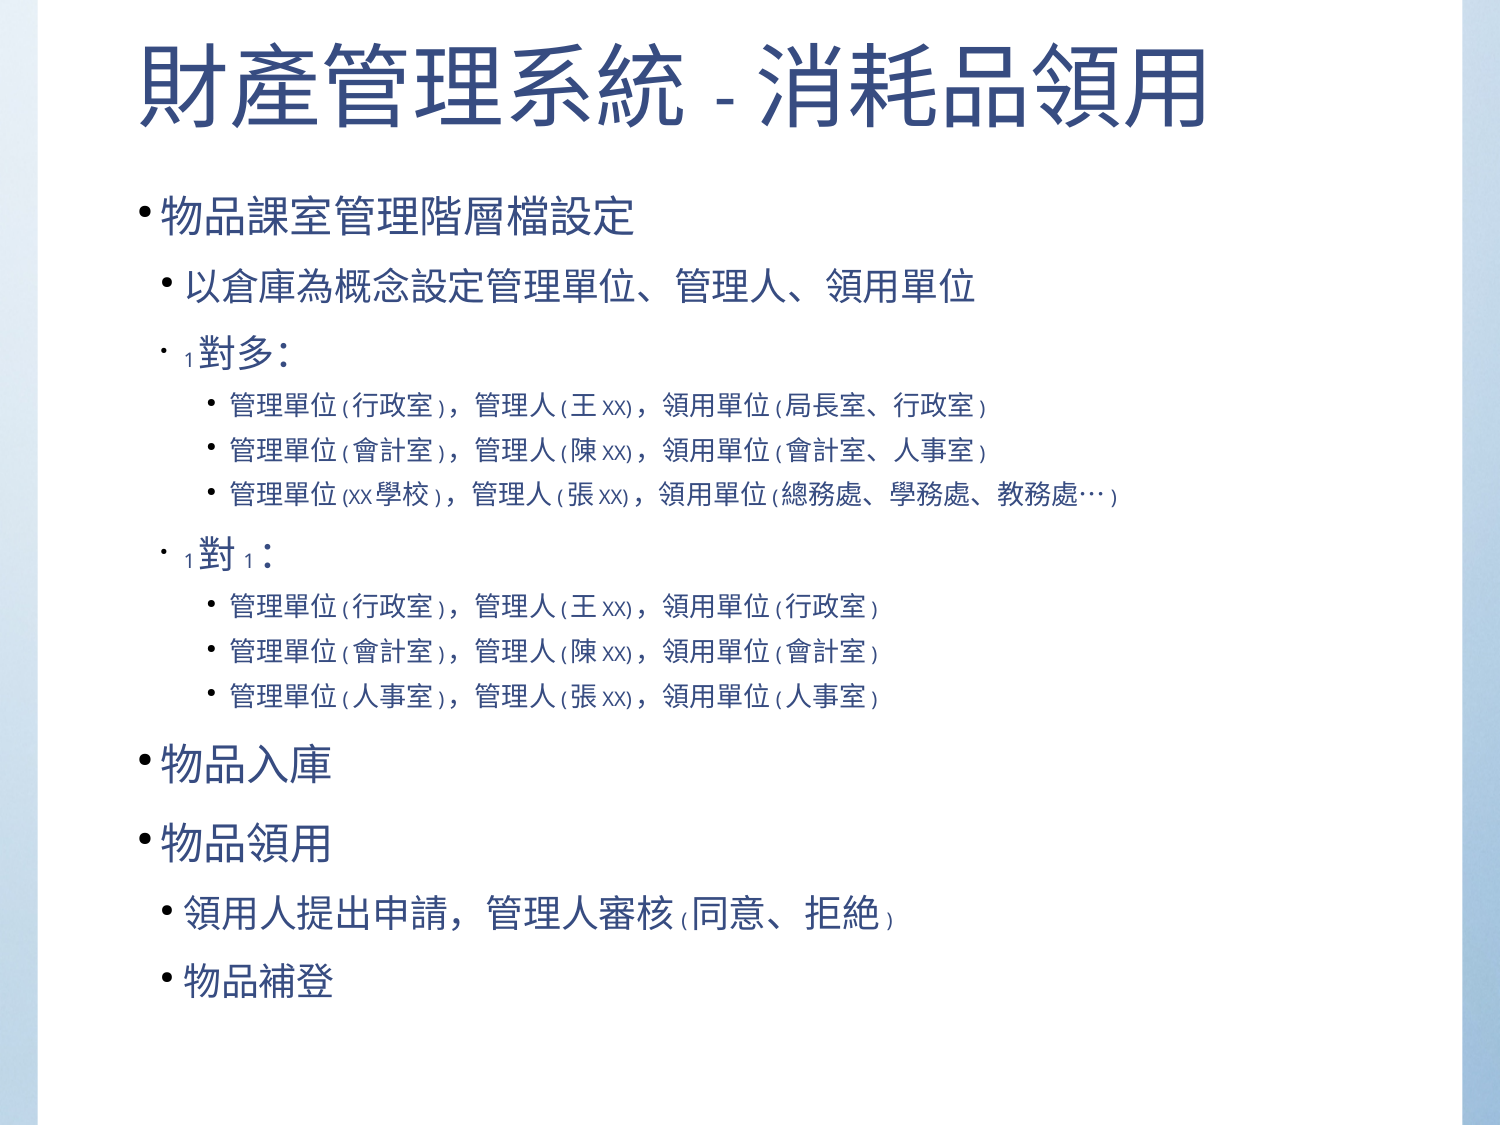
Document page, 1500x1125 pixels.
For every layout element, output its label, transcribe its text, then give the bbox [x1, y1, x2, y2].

picture [0, 0, 1500, 1125]
title 財產管理系統-消耗品領用 [137, 12, 1388, 161]
list 物品課室管理階層檔設定 以倉庫為概念設定管理單位、管理人、領用單位 1對多： 管理單位(行政室)，管理人(王XX)，領用單位(局長室、行政室) 管理單位(會計室)，管理人(陳XX)，領用單位(會計室、人事室) 管理單位(XX學校)，管理人(張XX)，領用單位(總務處、學務處、教務處…) 1對1： 管理單位(行政室)，管理人(王XX)，領用單位(行政室) 管理單位(會計室)，管理人(陳XX)，領用單位(會計室) 管理單位(人事室)，管理人(張XX)，領用單位(人事室) 物品入庫 物品領用 領用人提出申請，管理人審核(同意、拒絶) 物品補登 [137, 184, 1400, 1013]
